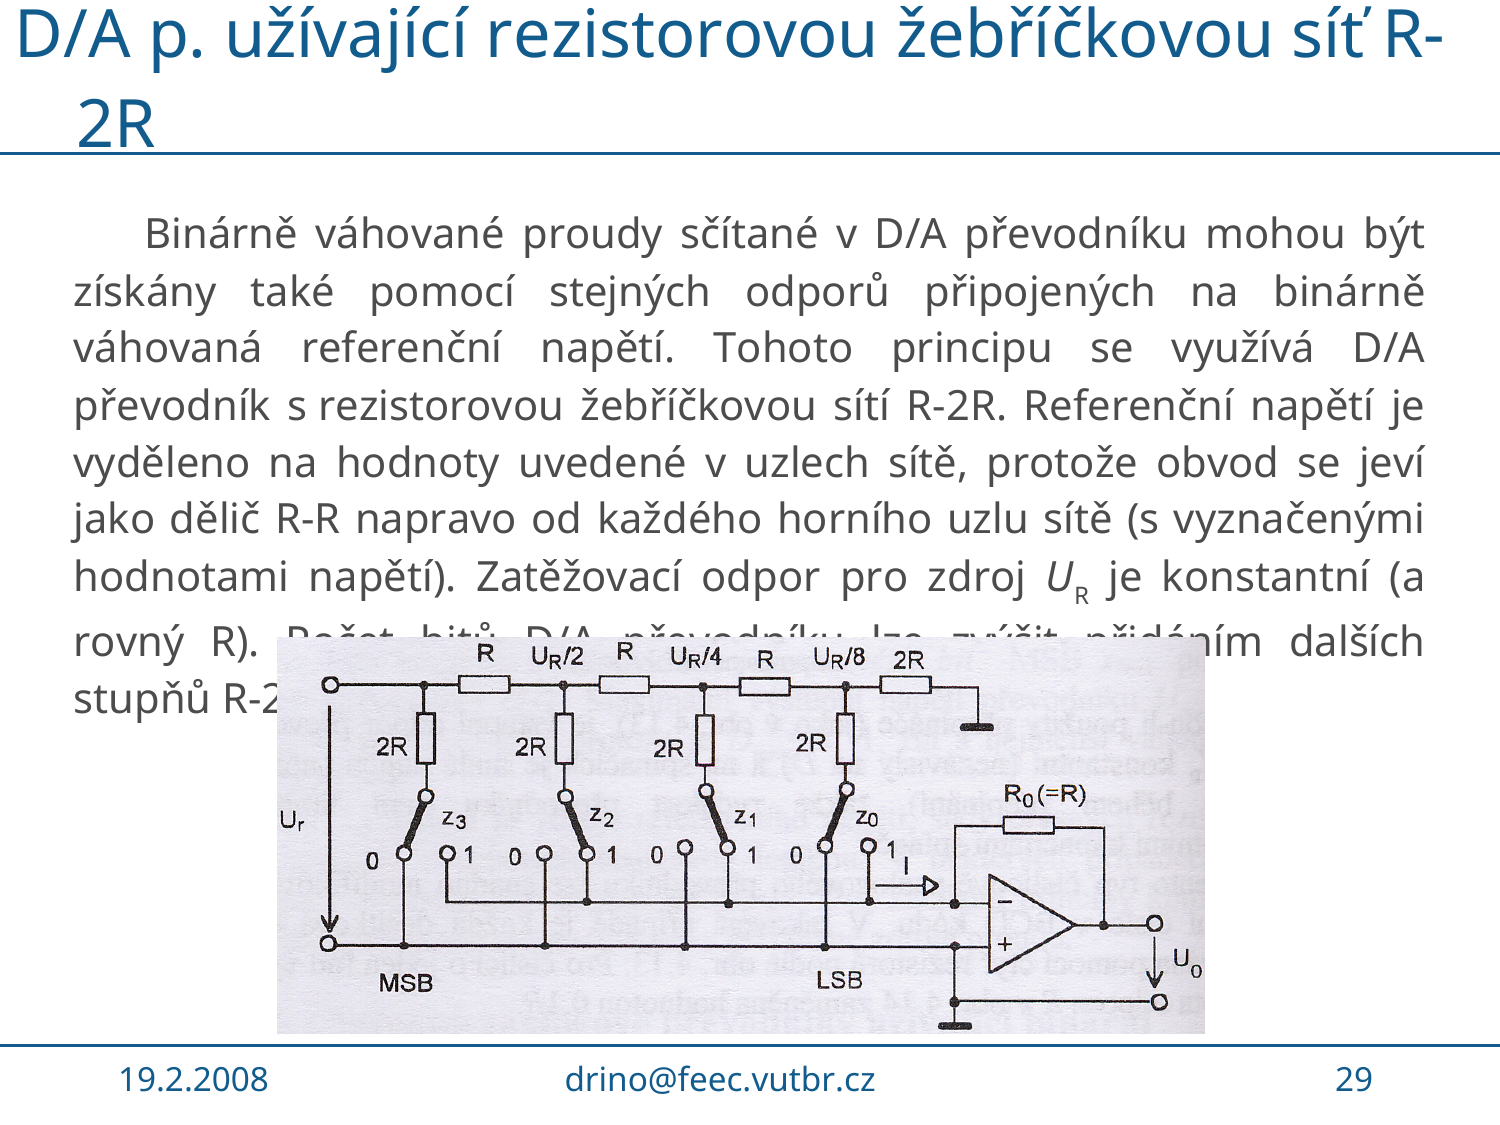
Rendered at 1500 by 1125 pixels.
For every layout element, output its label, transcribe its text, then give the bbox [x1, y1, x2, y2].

text_box drino@feec.vutbr.cz [454, 1049, 987, 1125]
picture [277, 637, 1205, 1034]
text_box Binárně váhované proudy sčítané v D/A převodníku mohou být získány také pomocí stejných odporů připojených na binárně váhovaná referenční napětí. Tohoto principu se využívá D/A převodník s rezistorovou žebříčkovou sítí R-2R. Referenční napětí je vyděleno na hodnoty uvedené v uzlech sítě, protože obvod se jeví jako dělič R-R napravo od každého horního uzlu sítě (s vyznačenými hodnotami napětí). Zatěžovací odpor pro zdroj UR je konstantní (a rovný R). Počet bitů D/A převodníku lze zvýšit přidáním dalších stupňů R-2R. [59, 196, 1442, 734]
text_box 20 [1075, 1049, 1388, 1125]
title D/A p. užívající rezistorovou žebříčkovou síť R-2R [0, 0, 1500, 152]
text_box 19.2.2008 [103, 1049, 432, 1125]
